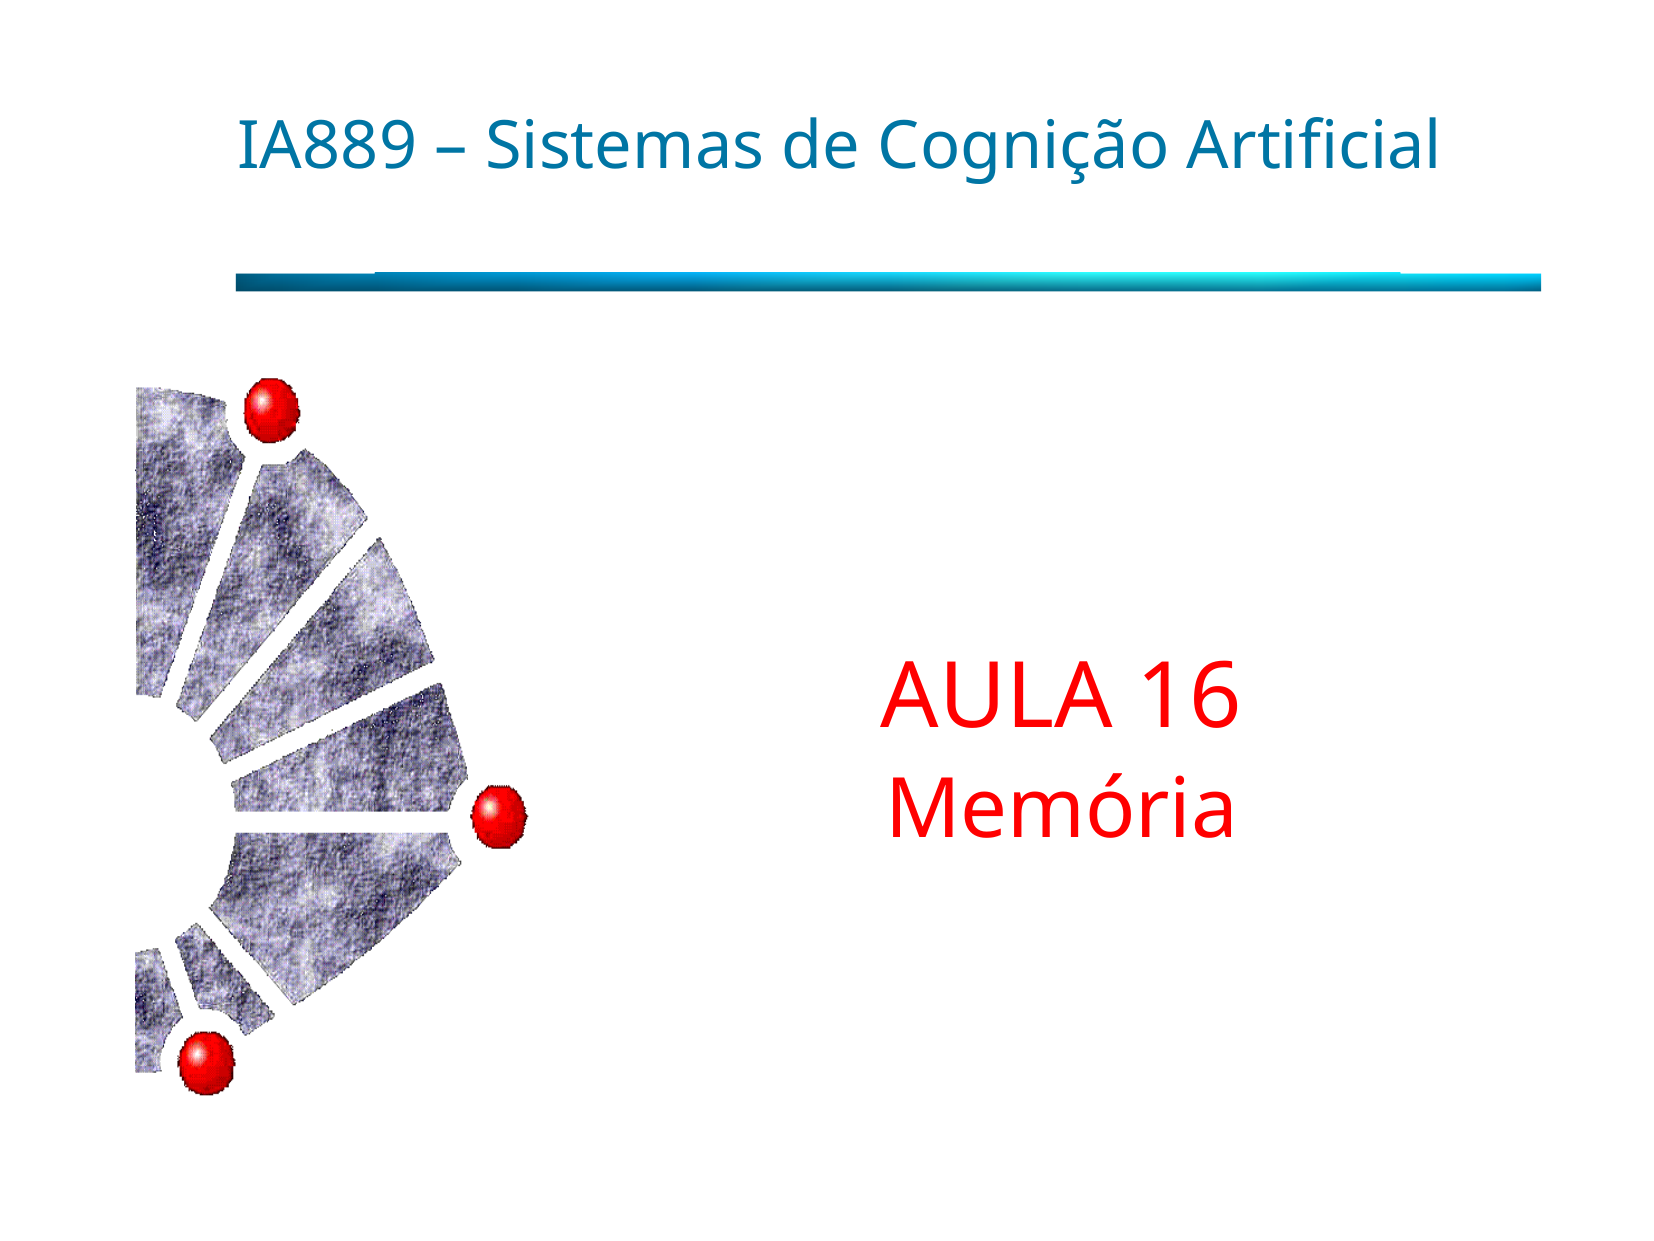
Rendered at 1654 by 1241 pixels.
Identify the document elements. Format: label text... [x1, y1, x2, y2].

chart [135, 324, 562, 1112]
subtitle AULA 16 Memória [553, 309, 1534, 1182]
title IA889 – Sistemas de Cognição Artificial [61, 35, 1620, 250]
picture [125, 272, 1654, 295]
